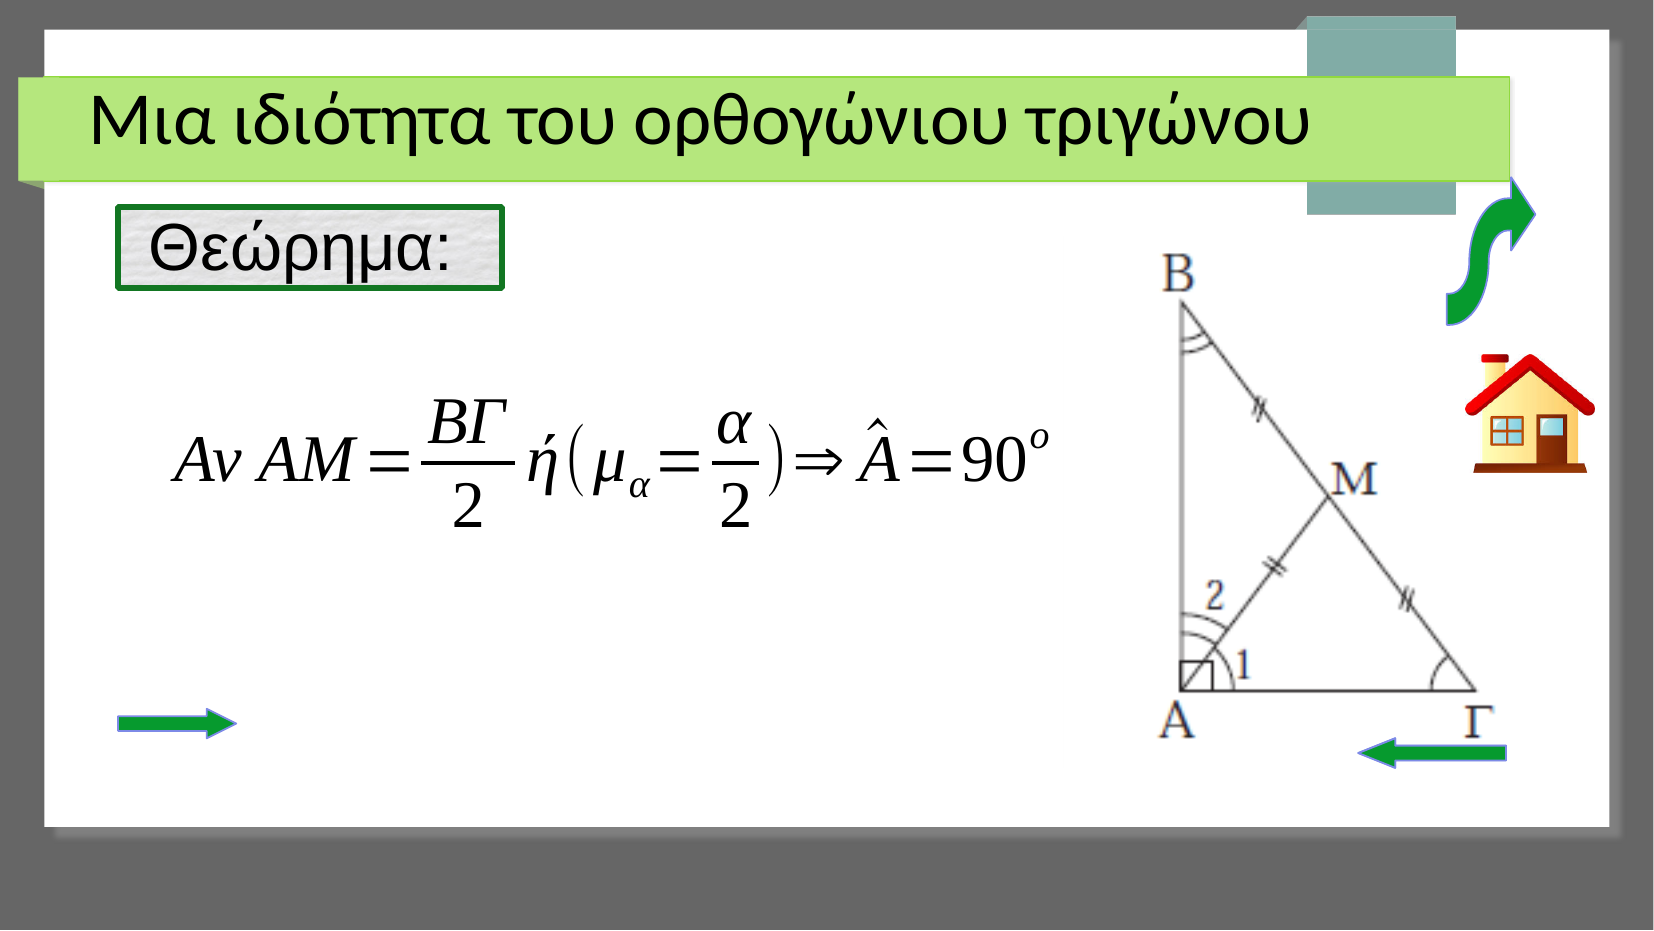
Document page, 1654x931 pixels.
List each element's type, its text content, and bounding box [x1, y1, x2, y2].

title Μια ιδιότητα του ορθογώνιου τριγώνου [88, 73, 1506, 178]
picture [1062, 236, 1595, 768]
text_box [1358, 738, 1507, 768]
chart [167, 383, 1051, 542]
text_box [1446, 177, 1536, 325]
text_box [118, 708, 237, 739]
text_box Θεώρημα: [118, 206, 502, 288]
